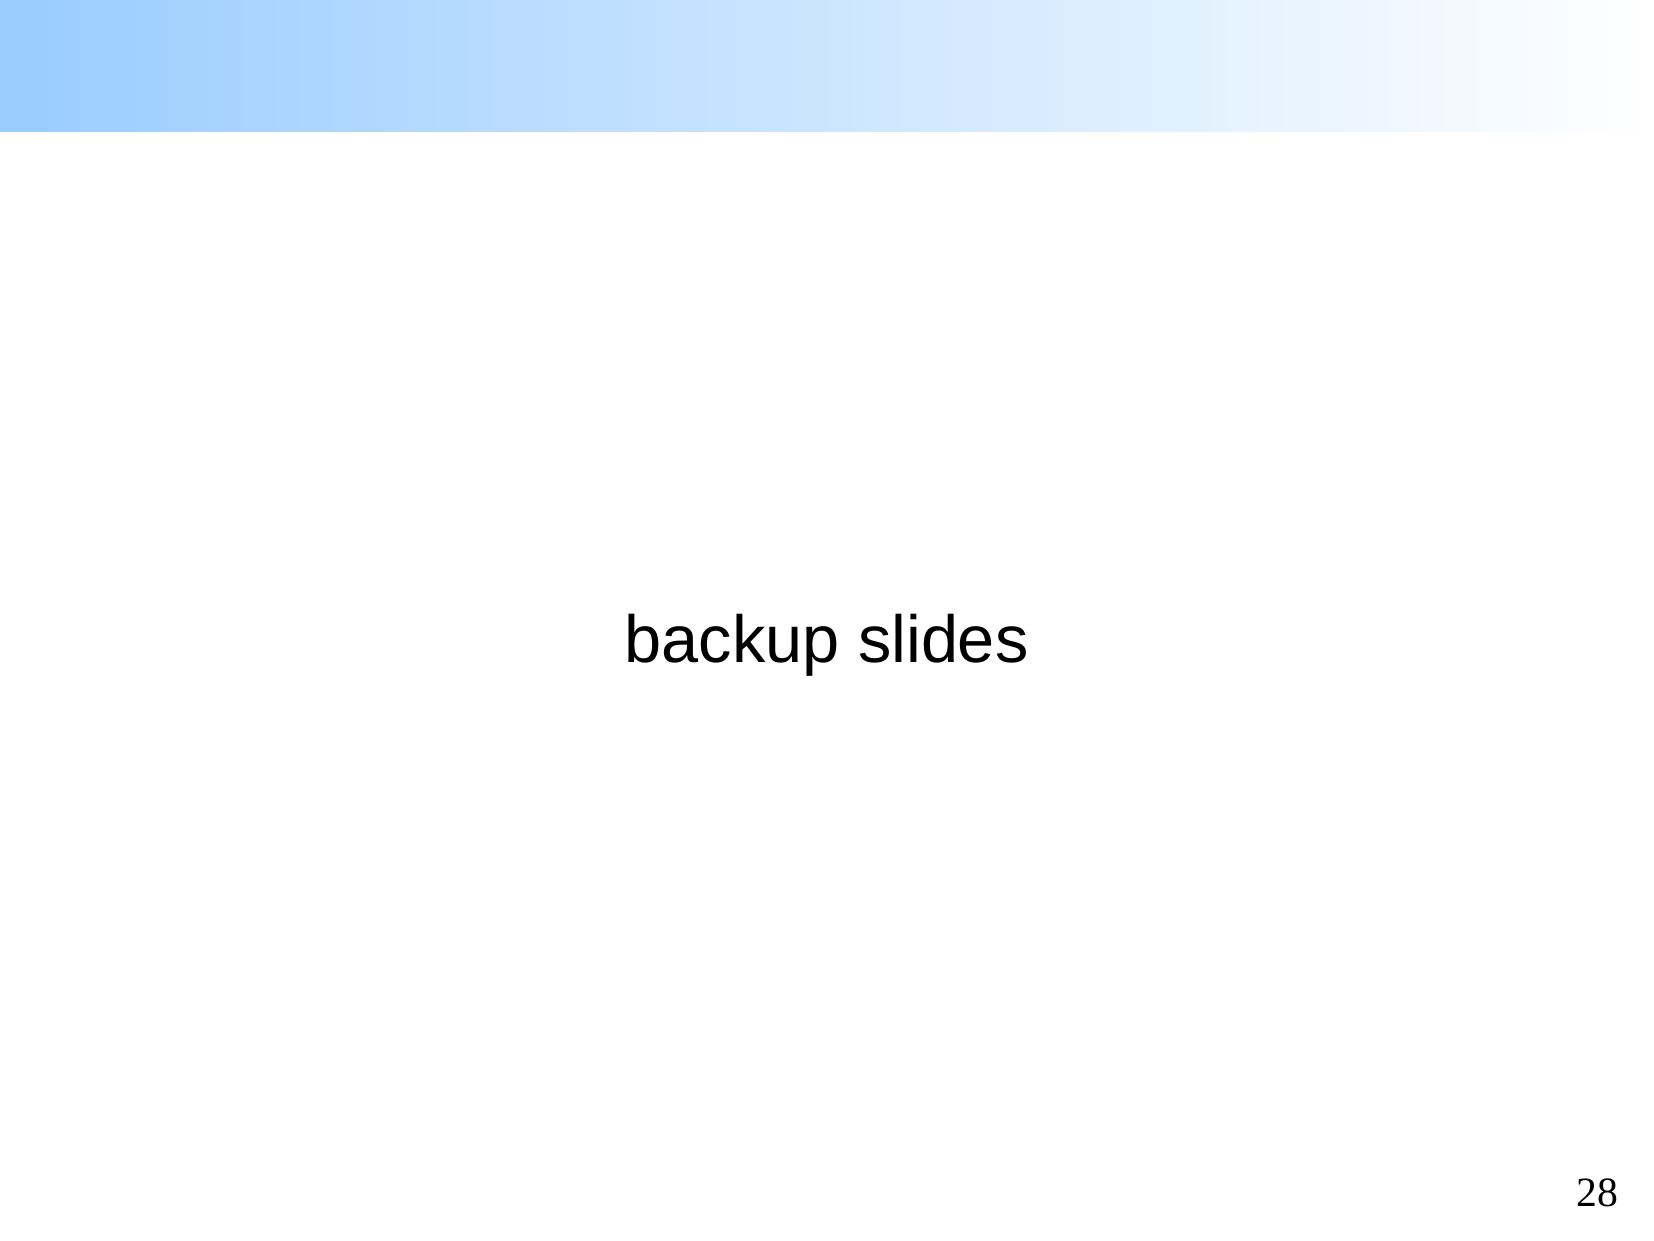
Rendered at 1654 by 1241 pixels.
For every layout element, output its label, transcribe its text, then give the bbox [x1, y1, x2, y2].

subtitle backup slides [82, 170, 1571, 1109]
